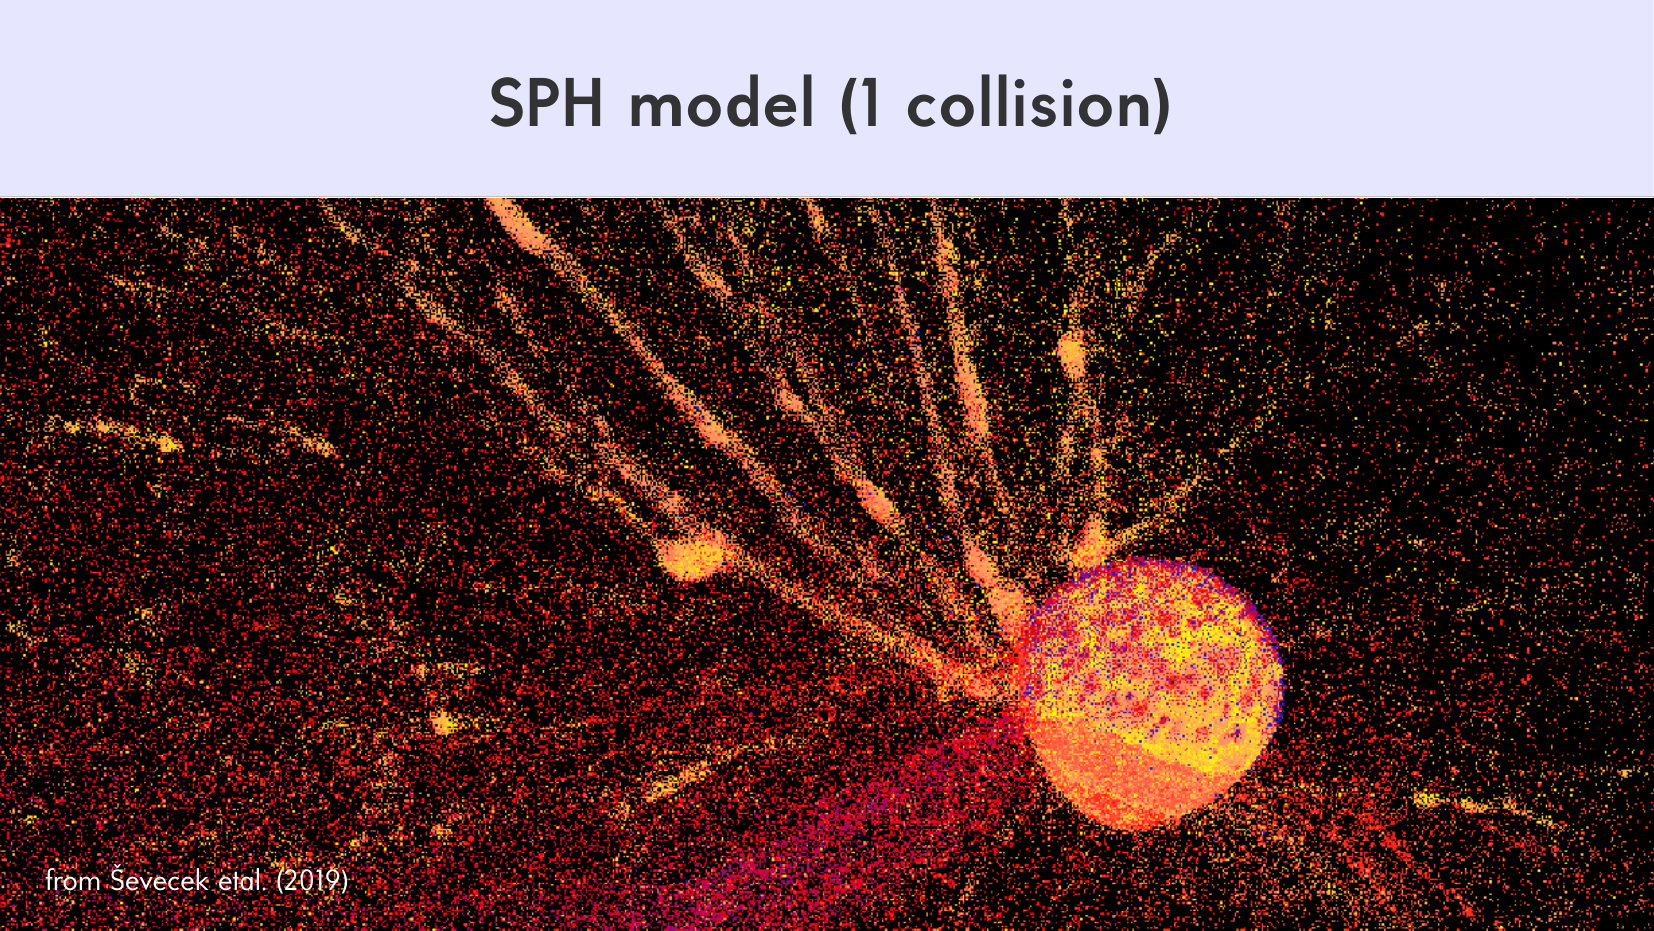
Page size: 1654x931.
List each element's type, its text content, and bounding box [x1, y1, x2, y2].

picture [0, 198, 1654, 931]
title SPH model (1 collision) [124, 23, 1537, 179]
text_box from Ševecek etal. (2019) [30, 855, 364, 904]
